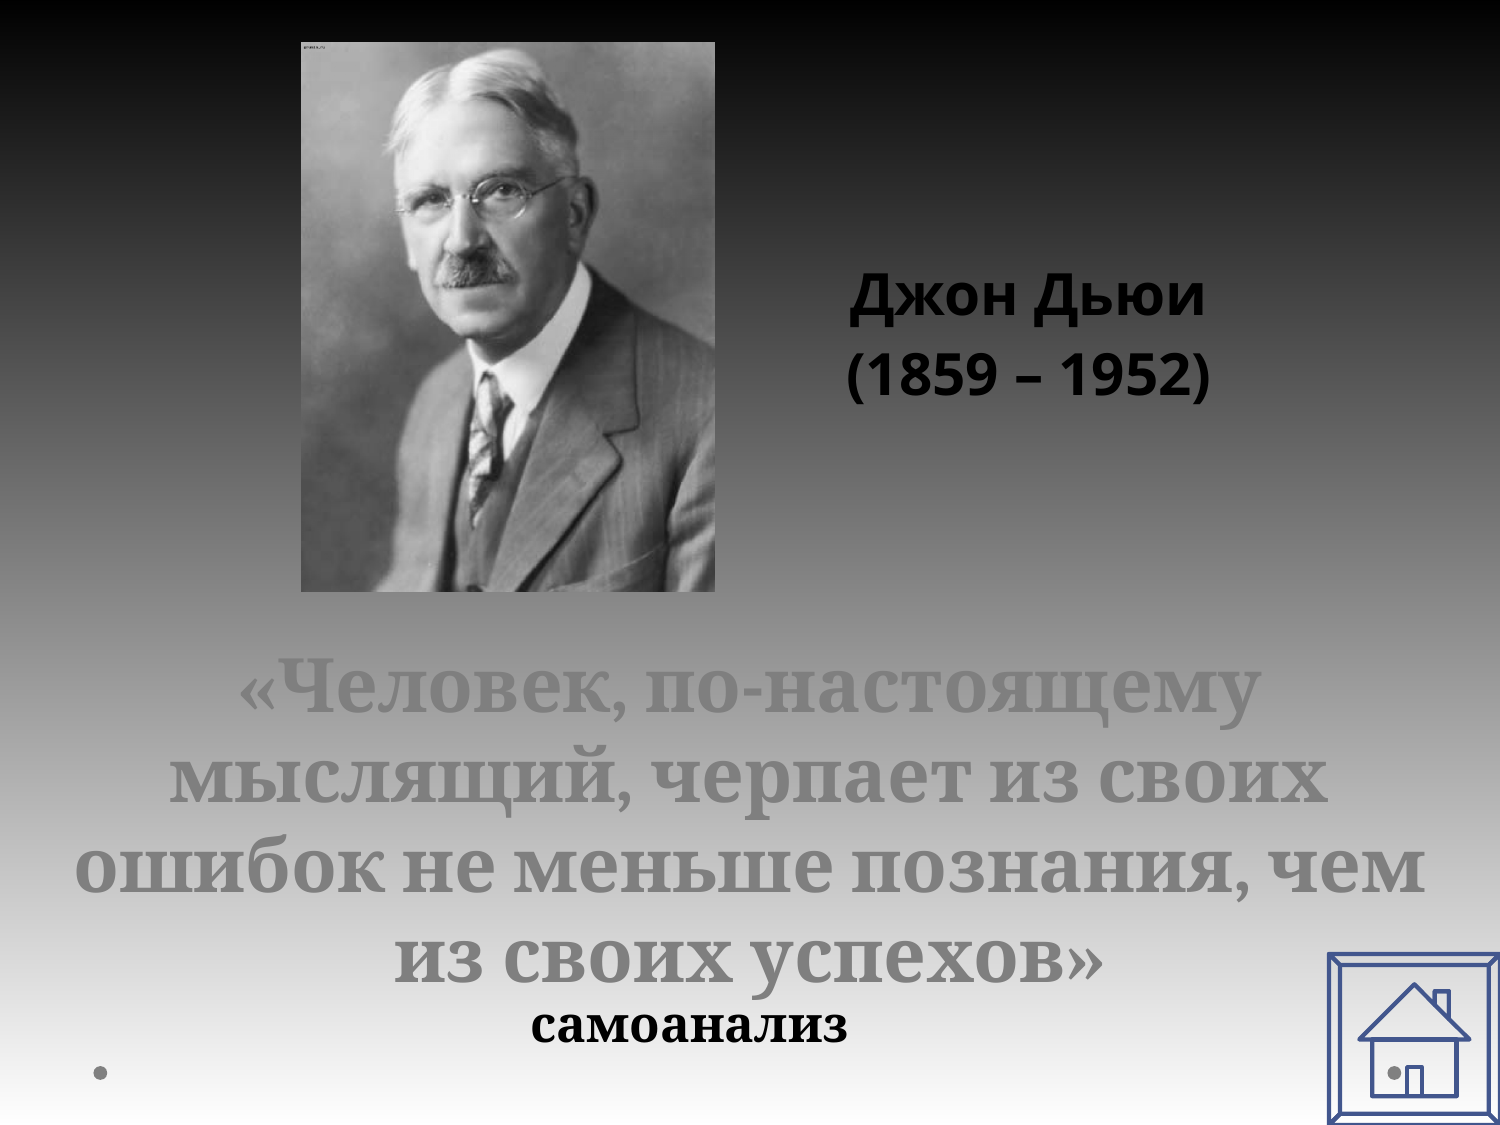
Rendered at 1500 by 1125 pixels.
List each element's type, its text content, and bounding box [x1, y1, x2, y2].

text_box Джон Дьюи (1859 – 1952) [820, 249, 1237, 385]
picture [301, 42, 715, 592]
text_box самоанализ [515, 985, 1032, 1060]
list «Человек, по-настоящему мыслящий, черпает из своих ошибок не меньше познания, чем из своих успехов» [58, 629, 1442, 973]
text_box [1330, 953, 1500, 1125]
